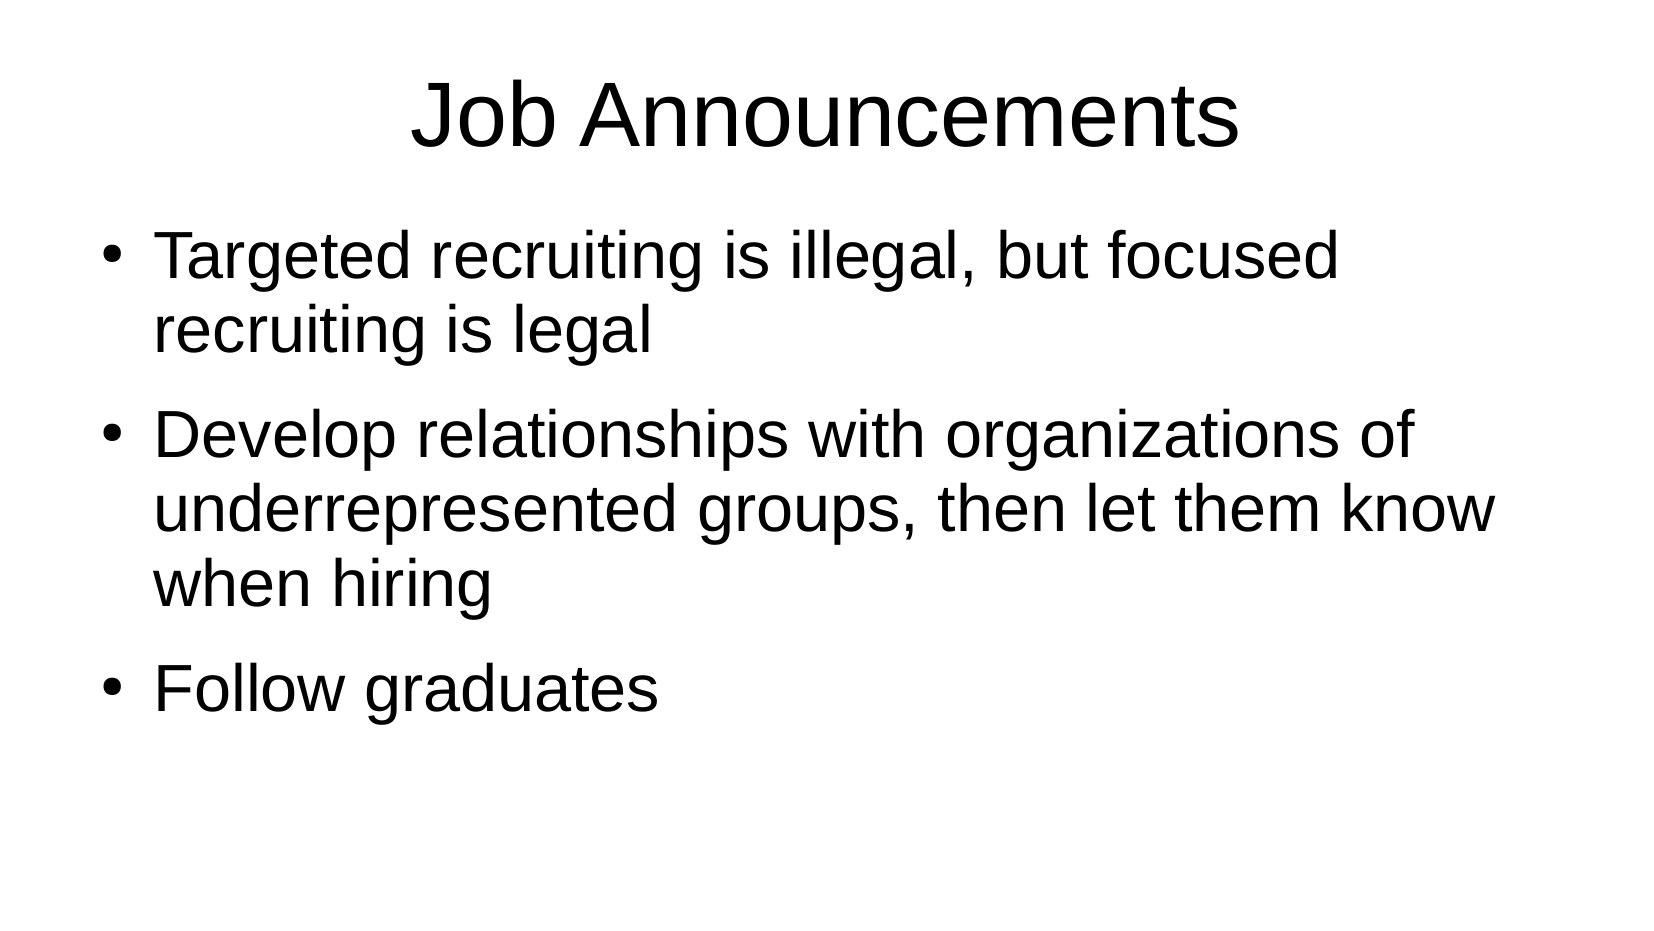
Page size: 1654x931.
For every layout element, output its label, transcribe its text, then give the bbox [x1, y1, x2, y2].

list Targeted recruiting is illegal, but focused recruiting is legal Develop relationships with organizations of underrepresented groups, then let them know when hiring Follow graduates [82, 217, 1571, 758]
title Job Announcements [82, 37, 1571, 193]
